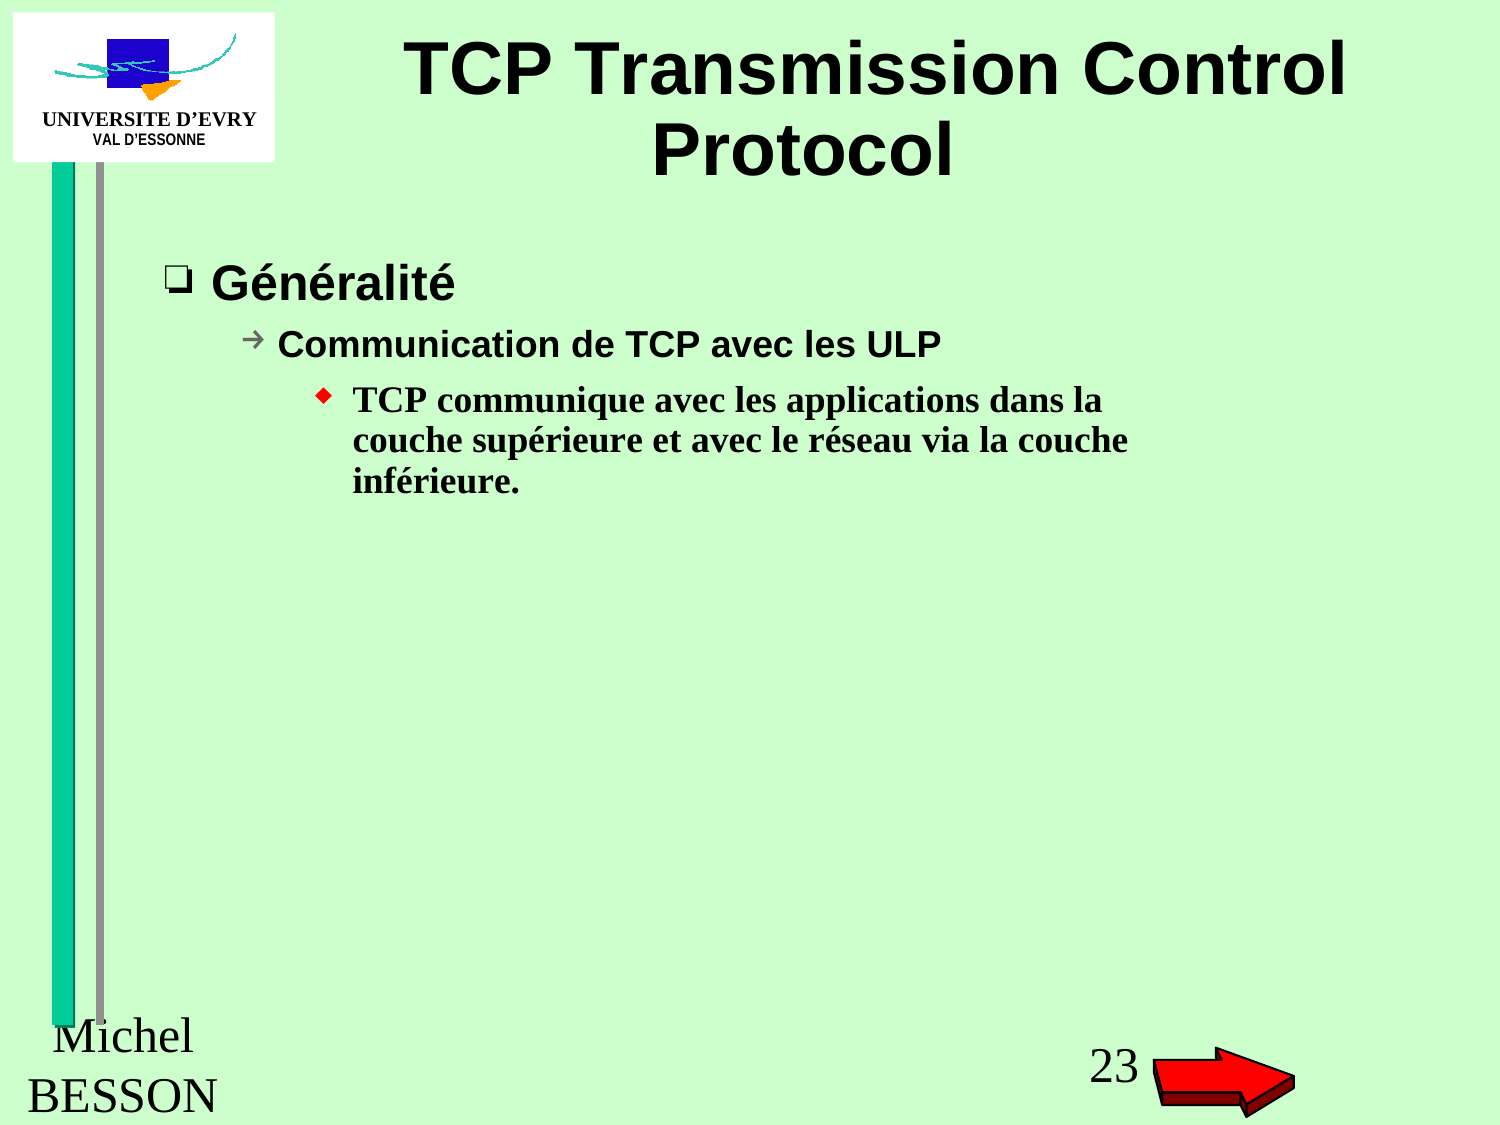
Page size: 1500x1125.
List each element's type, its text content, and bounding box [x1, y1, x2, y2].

list Généralité Communication de TCP avec les ULP TCP communique avec les applications dans la couche supérieure et avec le réseau via la couche inférieure. [149, 249, 1196, 1015]
picture [24, 21, 263, 101]
text_box [1153, 1047, 1294, 1117]
title TCP Transmission Control Protocol [287, 22, 1466, 200]
